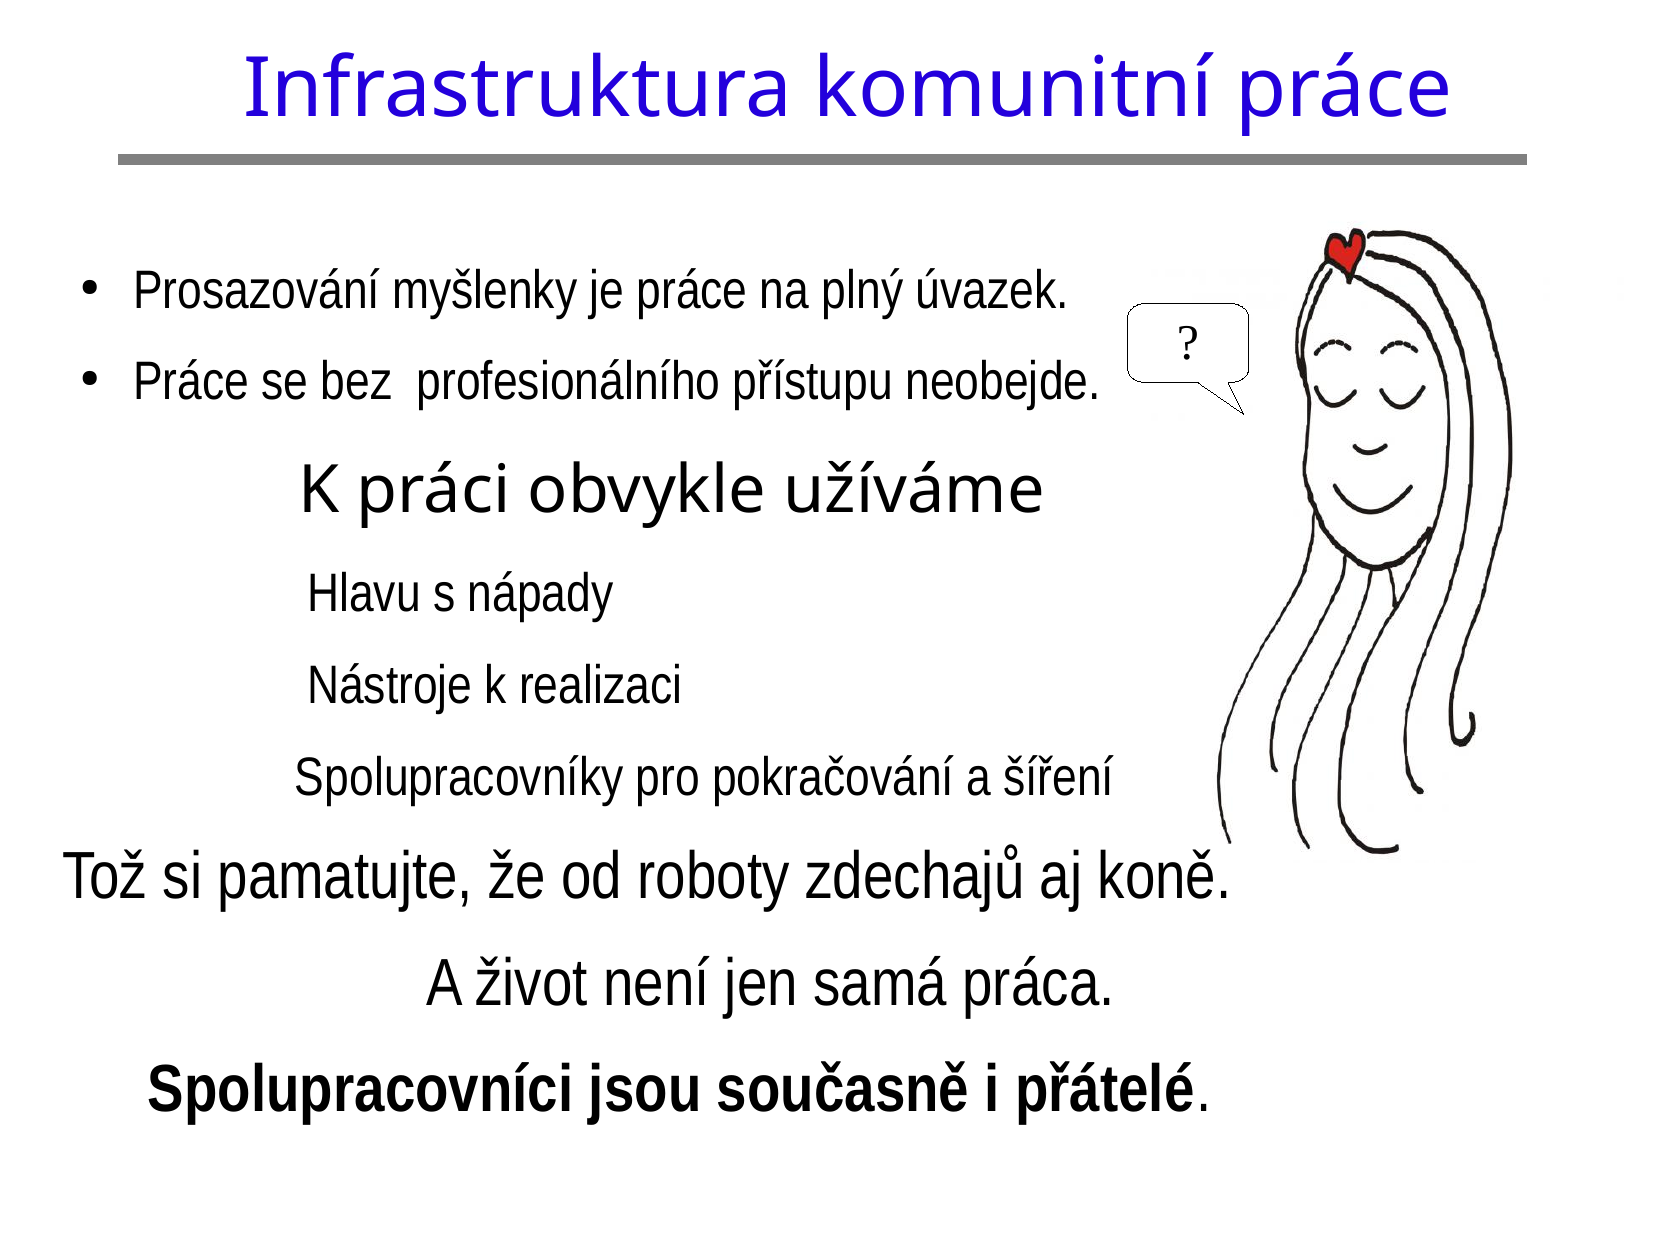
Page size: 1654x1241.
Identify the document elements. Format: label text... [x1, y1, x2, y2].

picture [1097, 205, 1654, 863]
list Prosazování myšlenky je práce na plný úvazek. Práce se bez profesionálního přístupu neobejde. K práci obvykle užíváme Hlavu s nápady Nástroje k realizaci Spolupracovníky pro pokračování a šíření Tož si pamatujte, že od roboty zdechajů aj koně. A život není jen samá práca. Spolupracovníci jsou současně i přátelé. [62, 257, 1298, 1131]
title Infrastruktura komunitní práce [104, 5, 1593, 162]
text_box ? [1127, 303, 1249, 415]
